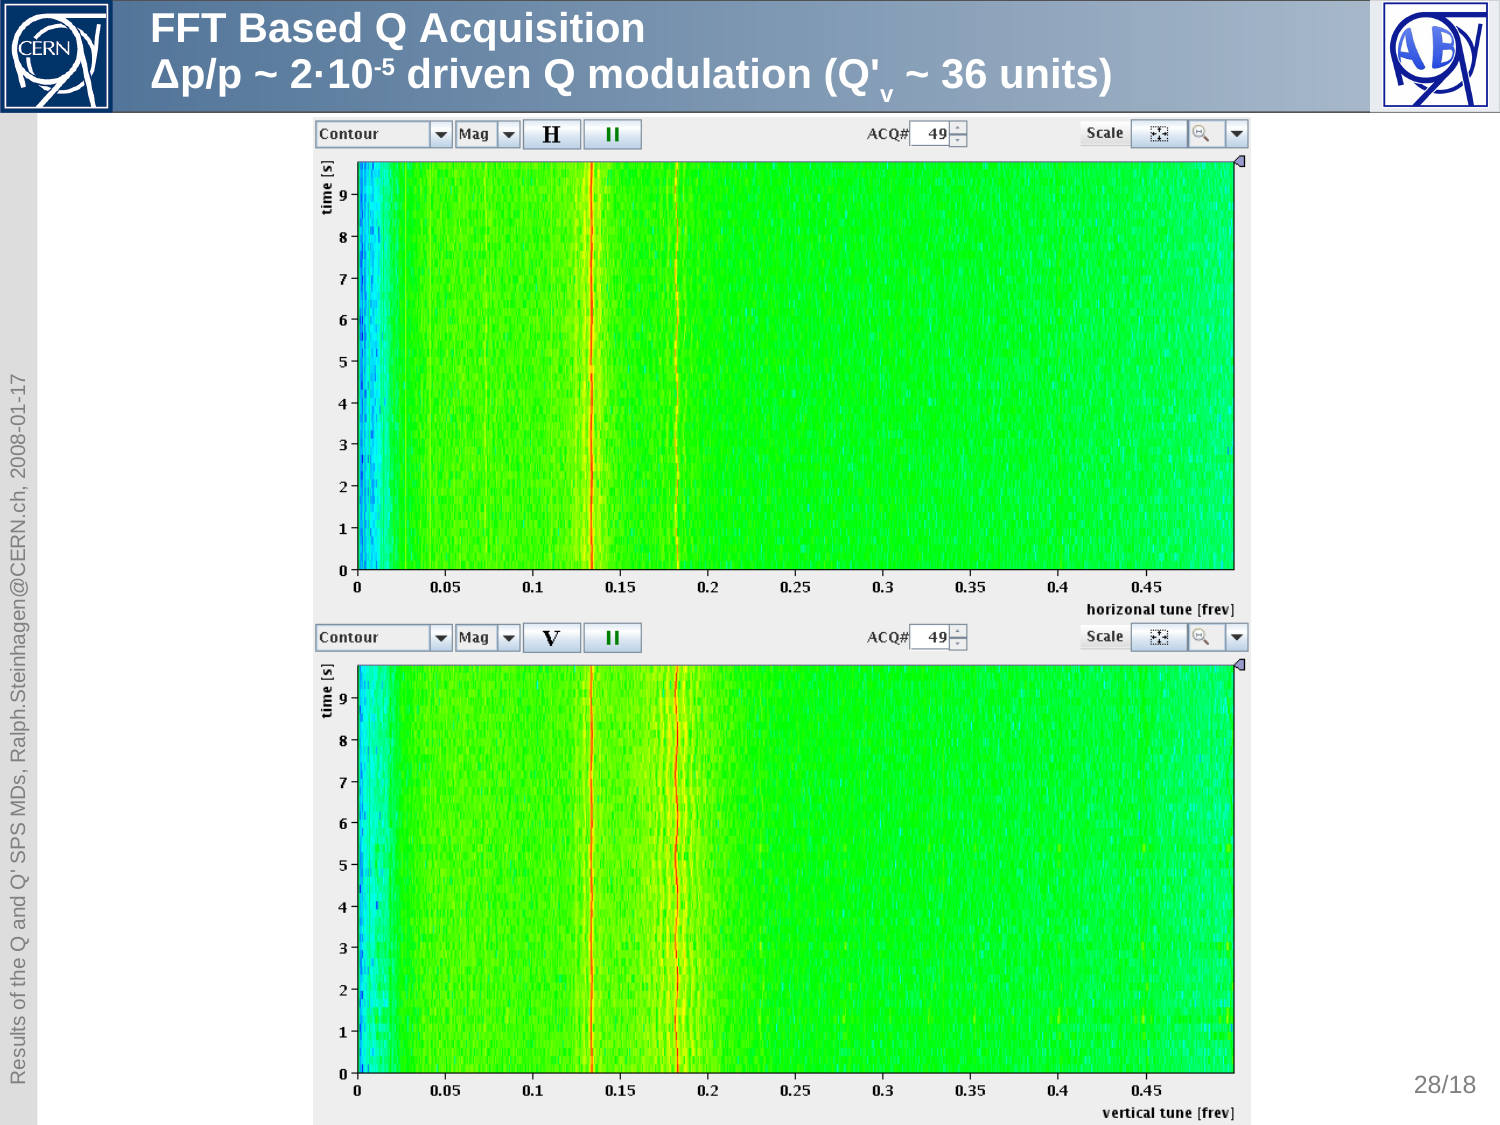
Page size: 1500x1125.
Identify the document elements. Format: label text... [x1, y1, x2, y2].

picture [313, 117, 1251, 1125]
title FFT Based Q Acquisition Δp/p ~ 2·10-5 driven Q modulation (Q'v ~ 36 units) [150, 4, 1201, 108]
picture [0, 0, 113, 113]
picture [1382, 1, 1489, 108]
